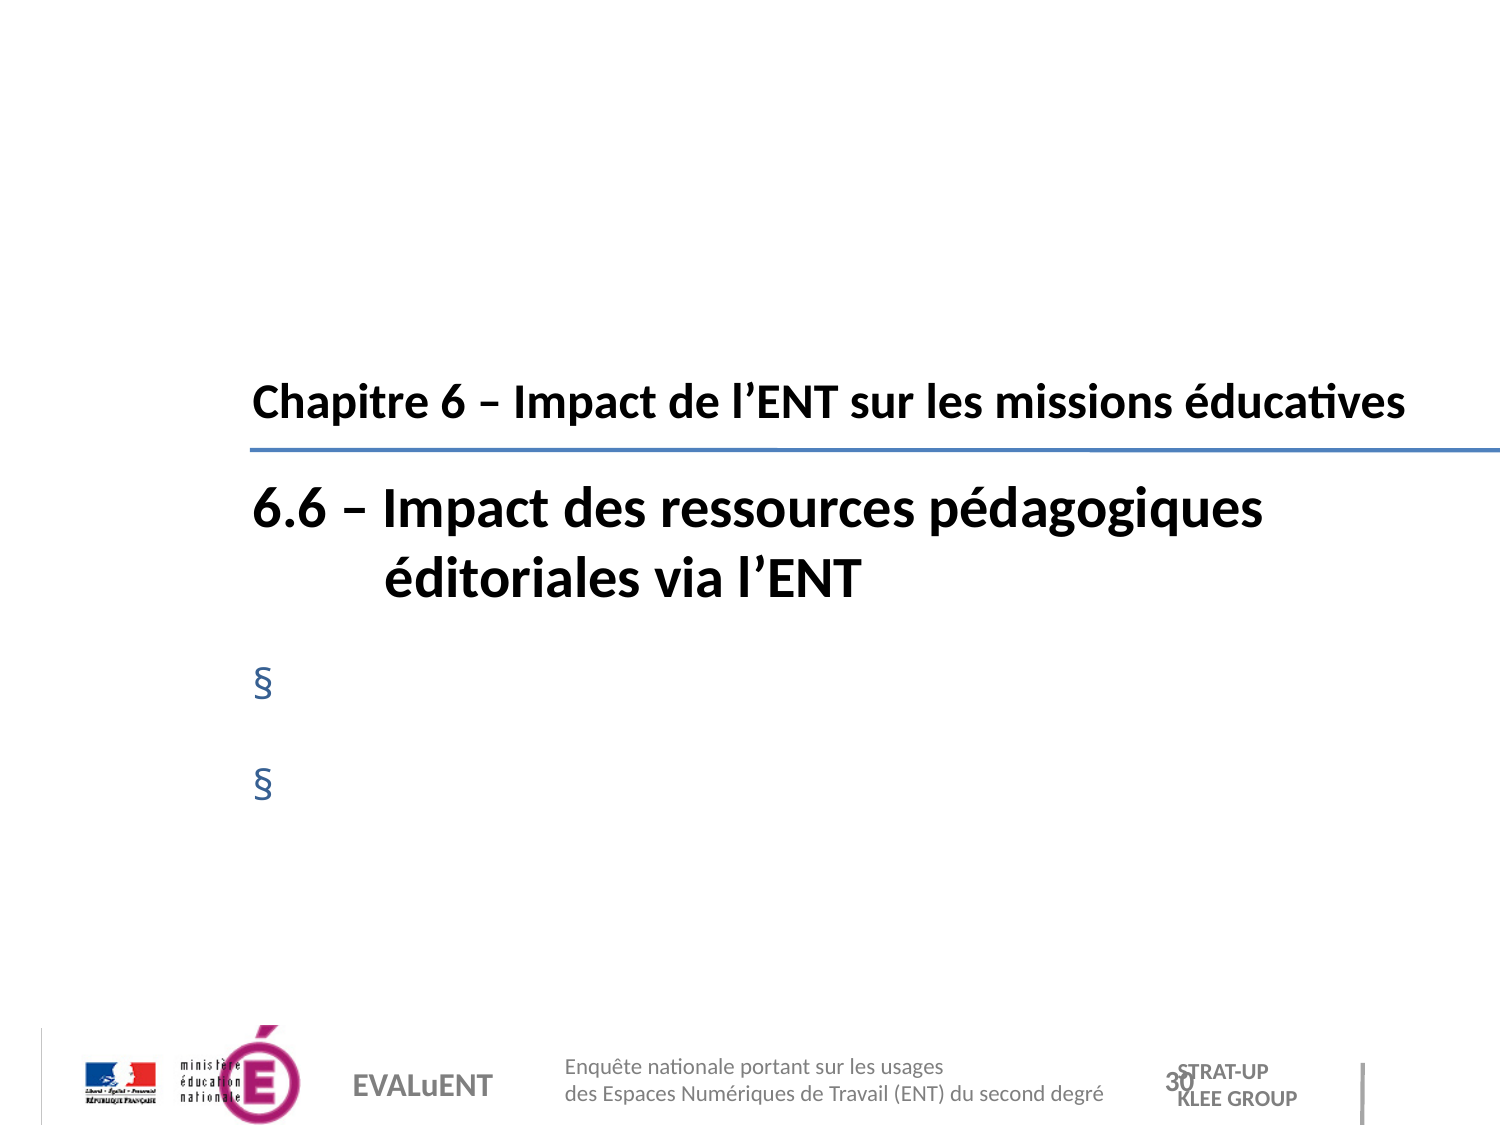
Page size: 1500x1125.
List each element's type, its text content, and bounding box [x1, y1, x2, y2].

text_box [1074, 1050, 1426, 1110]
text_box Chapitre 6 – Impact de l’ENT sur les missions éducatives 6.6 – Impact des ressources pédagogiques éditoriales via l’ENT [237, 361, 1500, 813]
